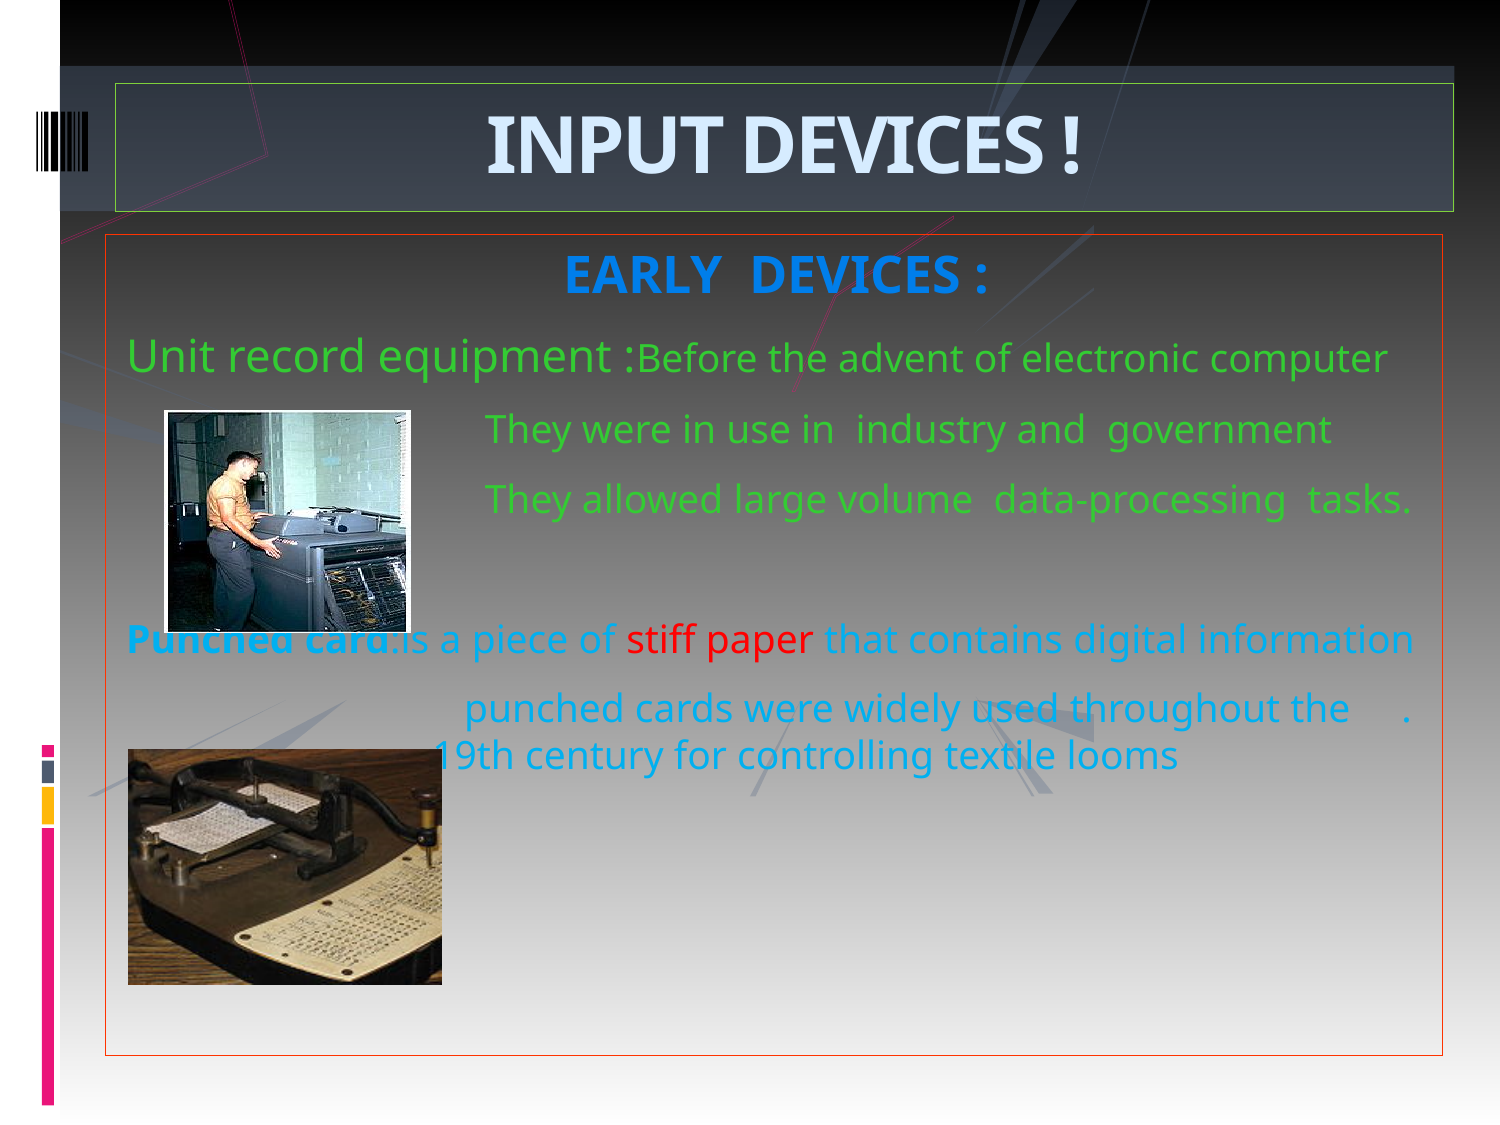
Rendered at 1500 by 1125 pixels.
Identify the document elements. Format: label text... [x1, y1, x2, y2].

picture [164, 410, 411, 633]
title INPUT DEVICES ! [115, 83, 1454, 212]
list EARLY DEVICES : Unit record equipment :Before the advent of electronic computer They were in use in industry and government They allowed large volume data-processing tasks. Punched card:is a piece of stiff paper that contains digital information punched cards were widely used throughout the . 19th century for controlling textile looms [105, 234, 1443, 1056]
picture [128, 749, 442, 985]
